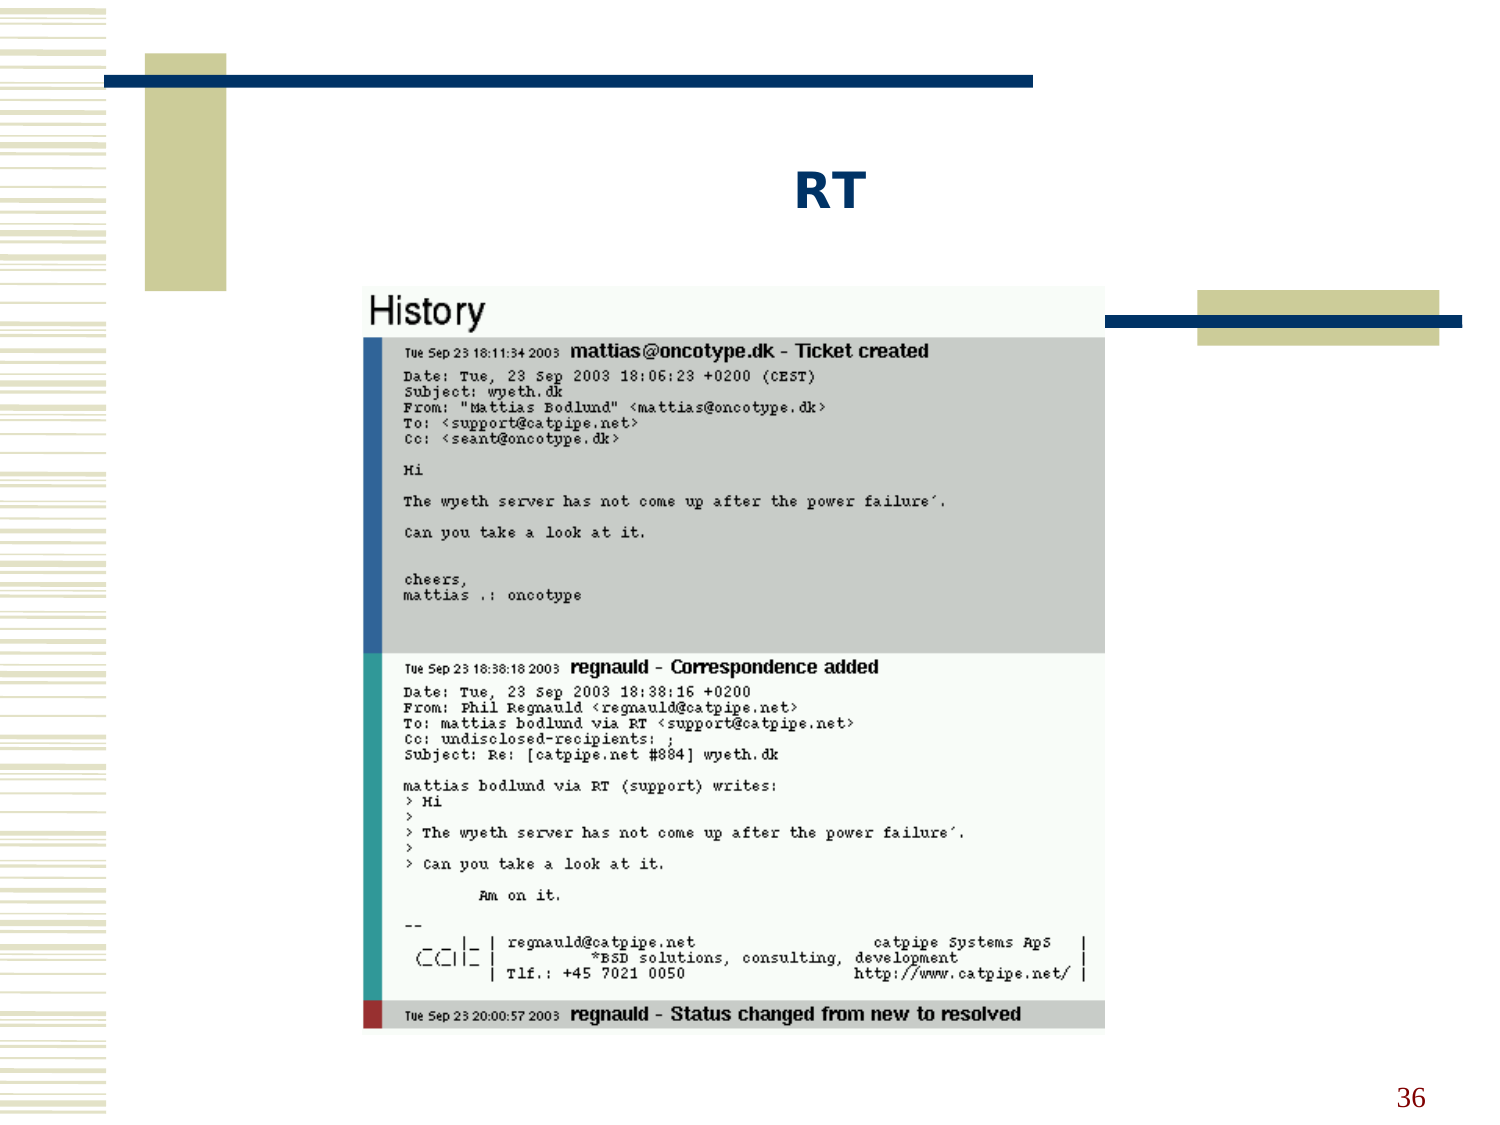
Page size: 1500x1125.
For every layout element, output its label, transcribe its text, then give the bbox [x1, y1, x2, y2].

title RT [225, 99, 1436, 288]
picture [362, 286, 1105, 1035]
